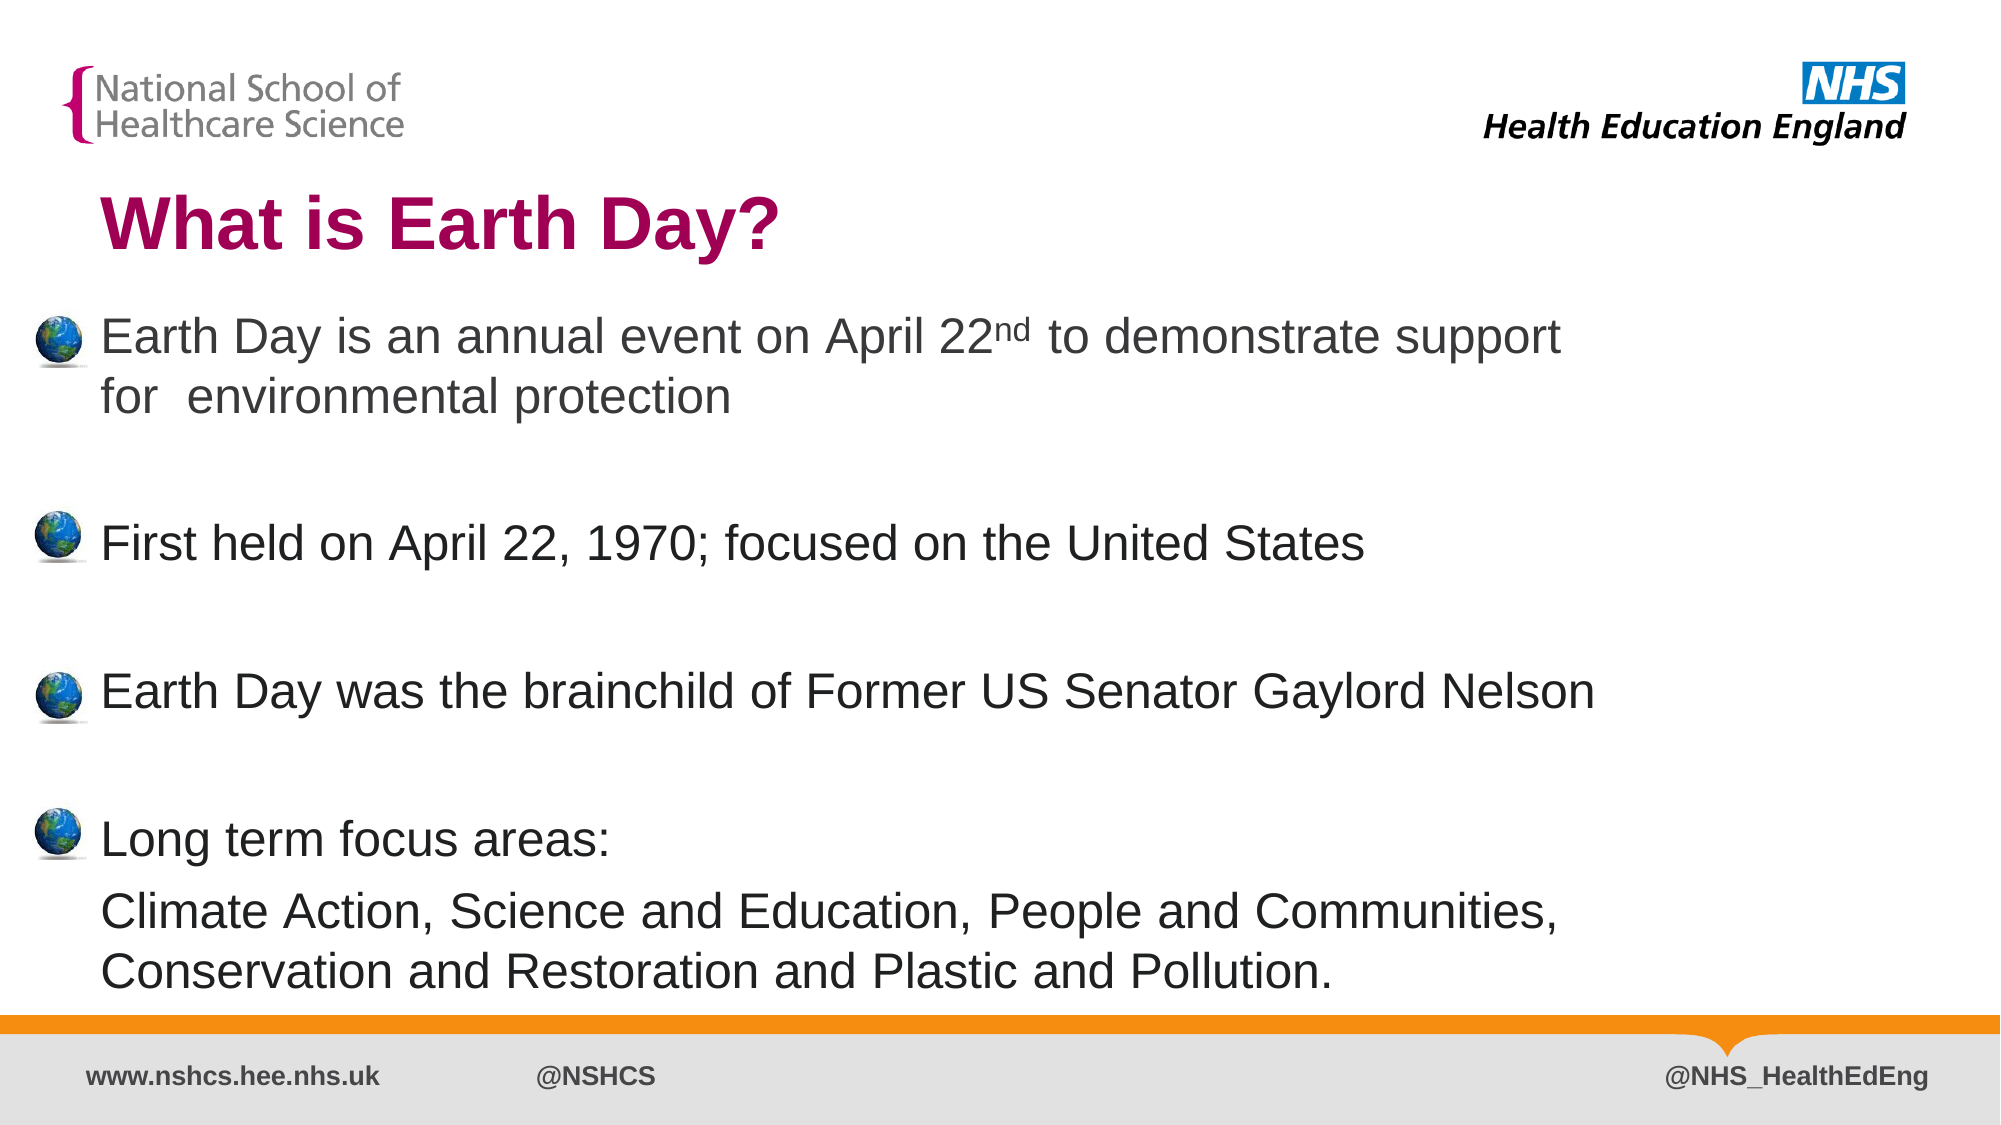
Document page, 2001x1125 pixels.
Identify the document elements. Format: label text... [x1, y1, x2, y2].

picture [32, 665, 88, 725]
text_box @NSHCS [533, 1059, 659, 1094]
picture [32, 308, 88, 368]
picture [31, 800, 87, 860]
text_box @NHS_HealthEdEng [1662, 1059, 1934, 1094]
text_box Earth Day is an annual event on April 22nd to demonstrate support for environmental protection First held on April 22, 1970; focused on the United States Earth Day was the brainchild of Former US Senator Gaylord Nelson Long term focus areas: Climate Action, Science and Education, People and Communities, Conservation and Restoration and Plastic and Pollution. [90, 301, 1642, 990]
title What is Earth Day? [98, 173, 787, 268]
text_box www.nshcs.hee.nhs.uk [83, 1059, 385, 1094]
picture [31, 503, 87, 563]
